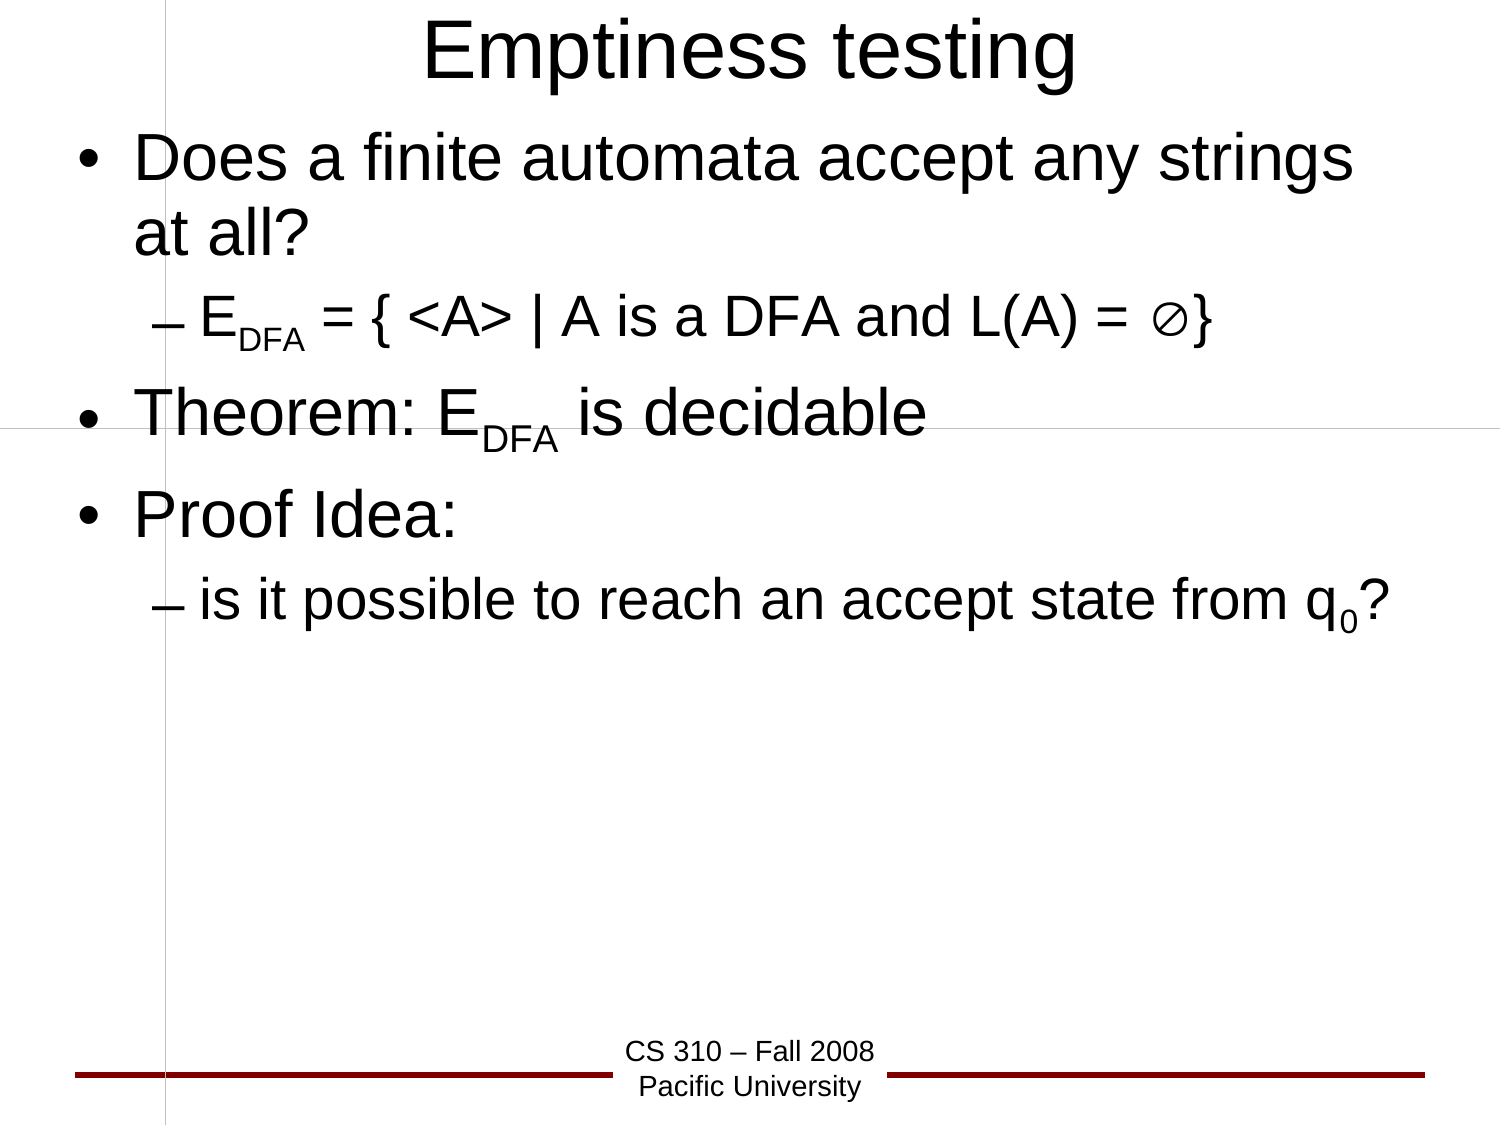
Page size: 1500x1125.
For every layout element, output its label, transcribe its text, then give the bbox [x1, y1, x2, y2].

list Does a finite automata accept any strings at all? EDFA = { <A> | A is a DFA and L(A) = } Theorem: EDFA is decidable Proof Idea: is it possible to reach an accept state from q0? [62, 112, 1438, 1051]
title Emptiness testing [112, 0, 1388, 105]
